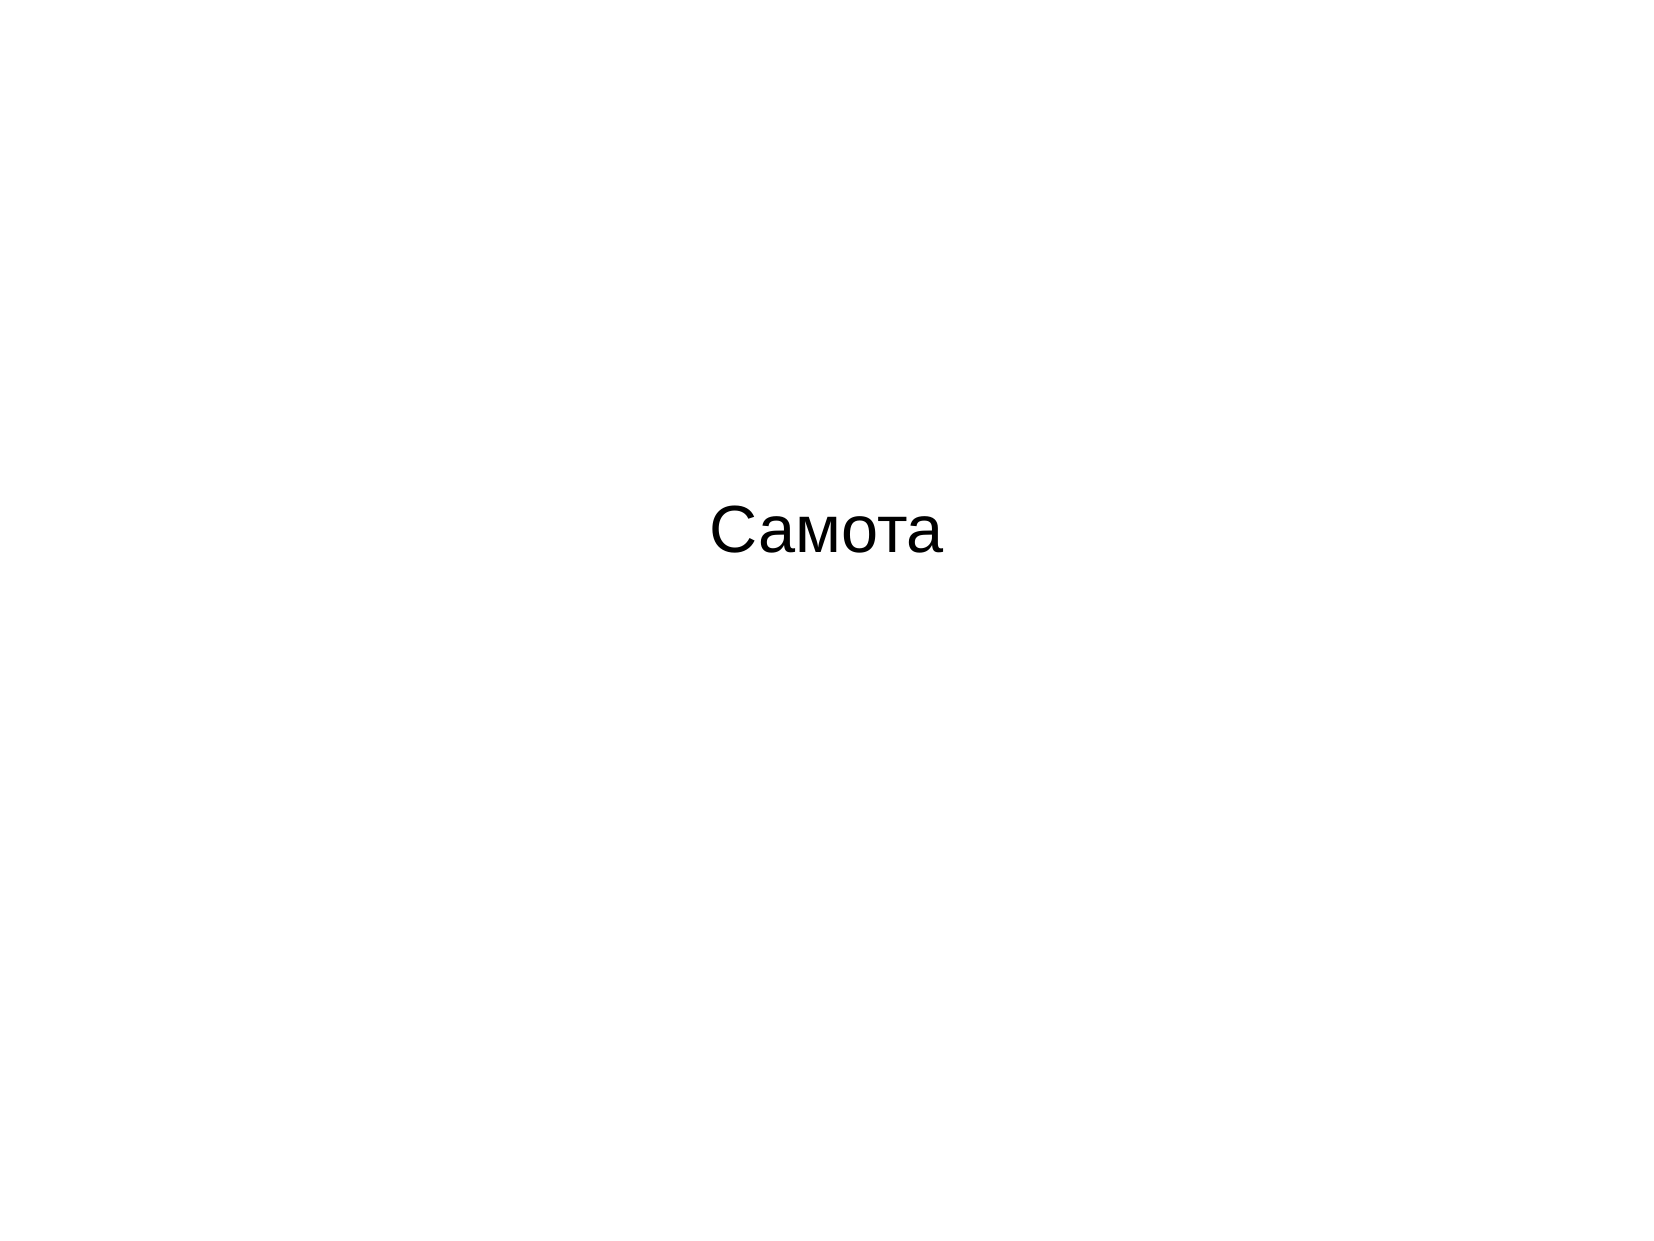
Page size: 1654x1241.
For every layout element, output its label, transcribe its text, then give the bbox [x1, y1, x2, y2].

subtitle Самота [82, 49, 1571, 1010]
